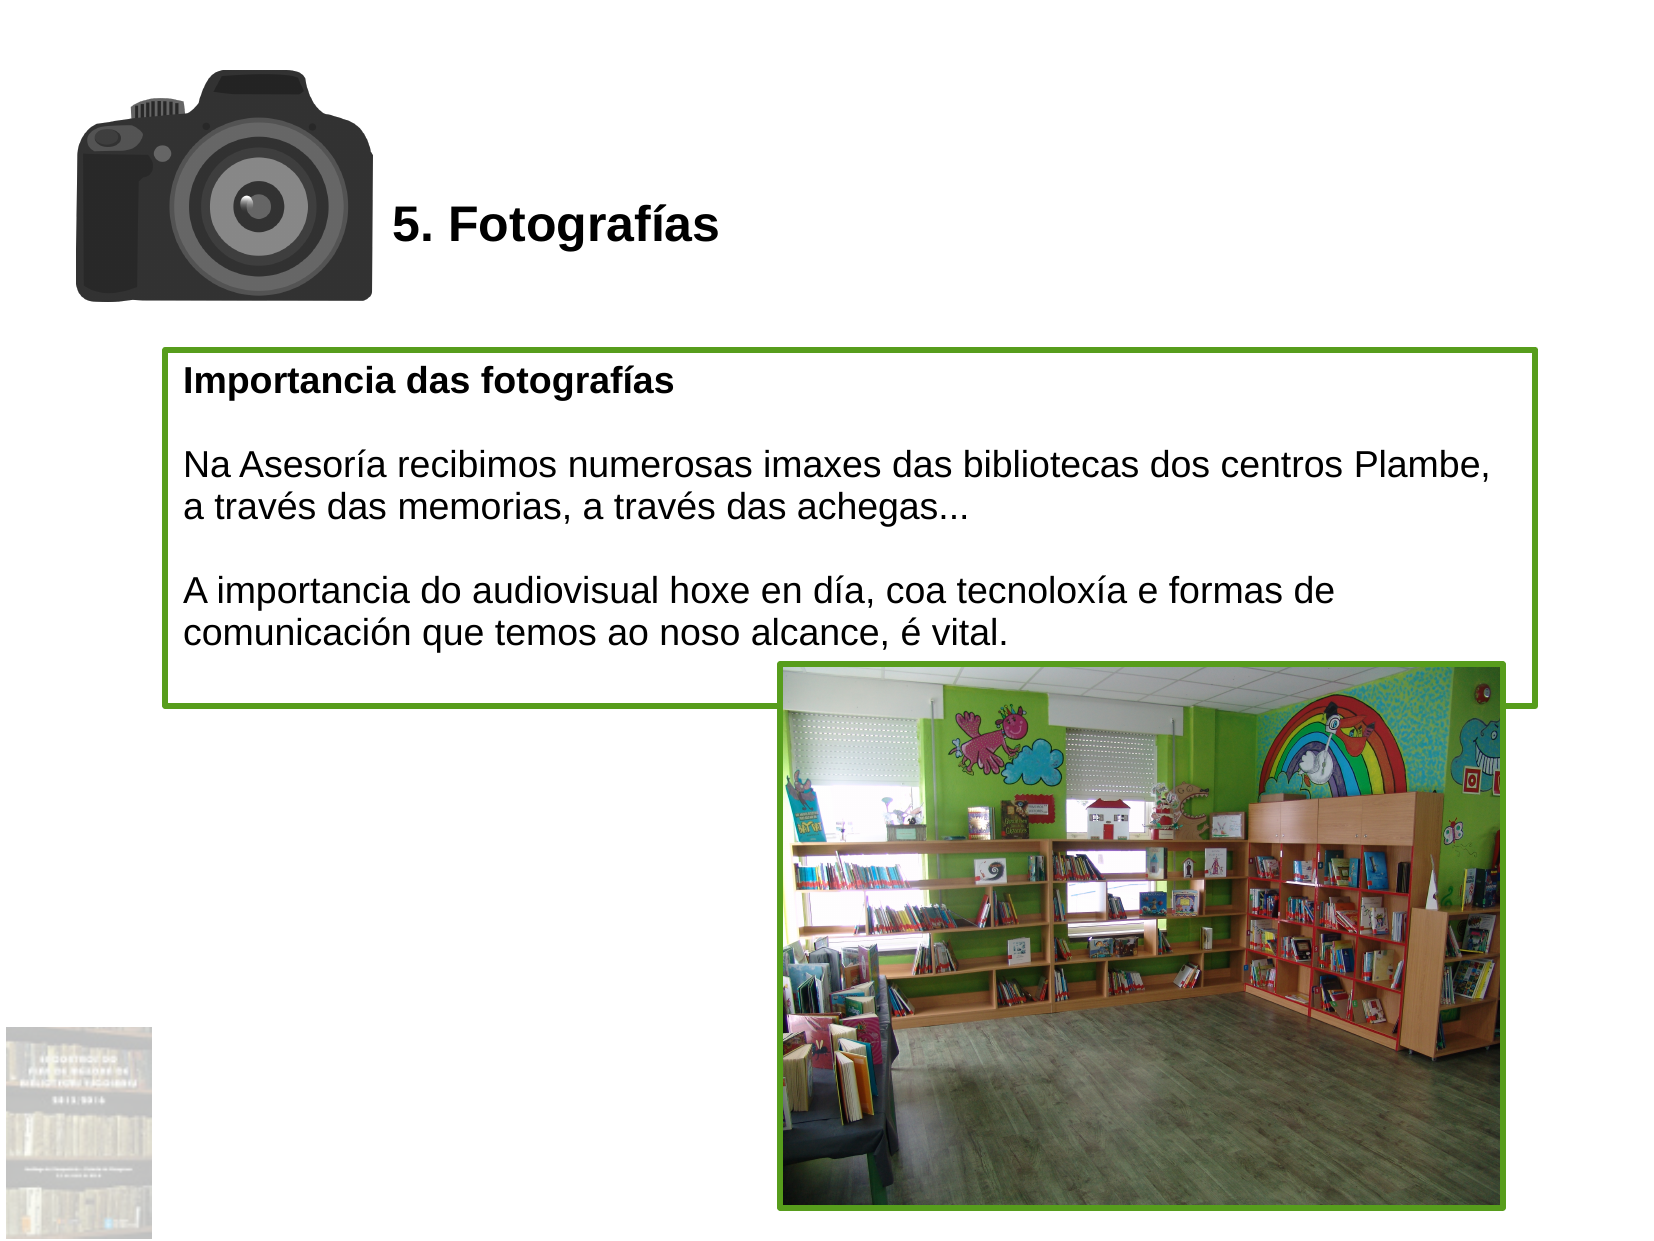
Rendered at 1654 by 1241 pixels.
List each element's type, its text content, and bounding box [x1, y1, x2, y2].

picture [782, 666, 1501, 1205]
text_box Importancia das fotografías Na Asesoría recibimos numerosas imaxes das bibliotecas dos centros Plambe, a través das memorias, a través das achegas... A importancia do audiovisual hoxe en día, coa tecnoloxía e formas de comunicación que temos ao noso alcance, é vital. [165, 349, 1536, 707]
picture [76, 70, 373, 302]
text_box 5. Fotografías [377, 188, 1241, 260]
picture [6, 1027, 152, 1239]
